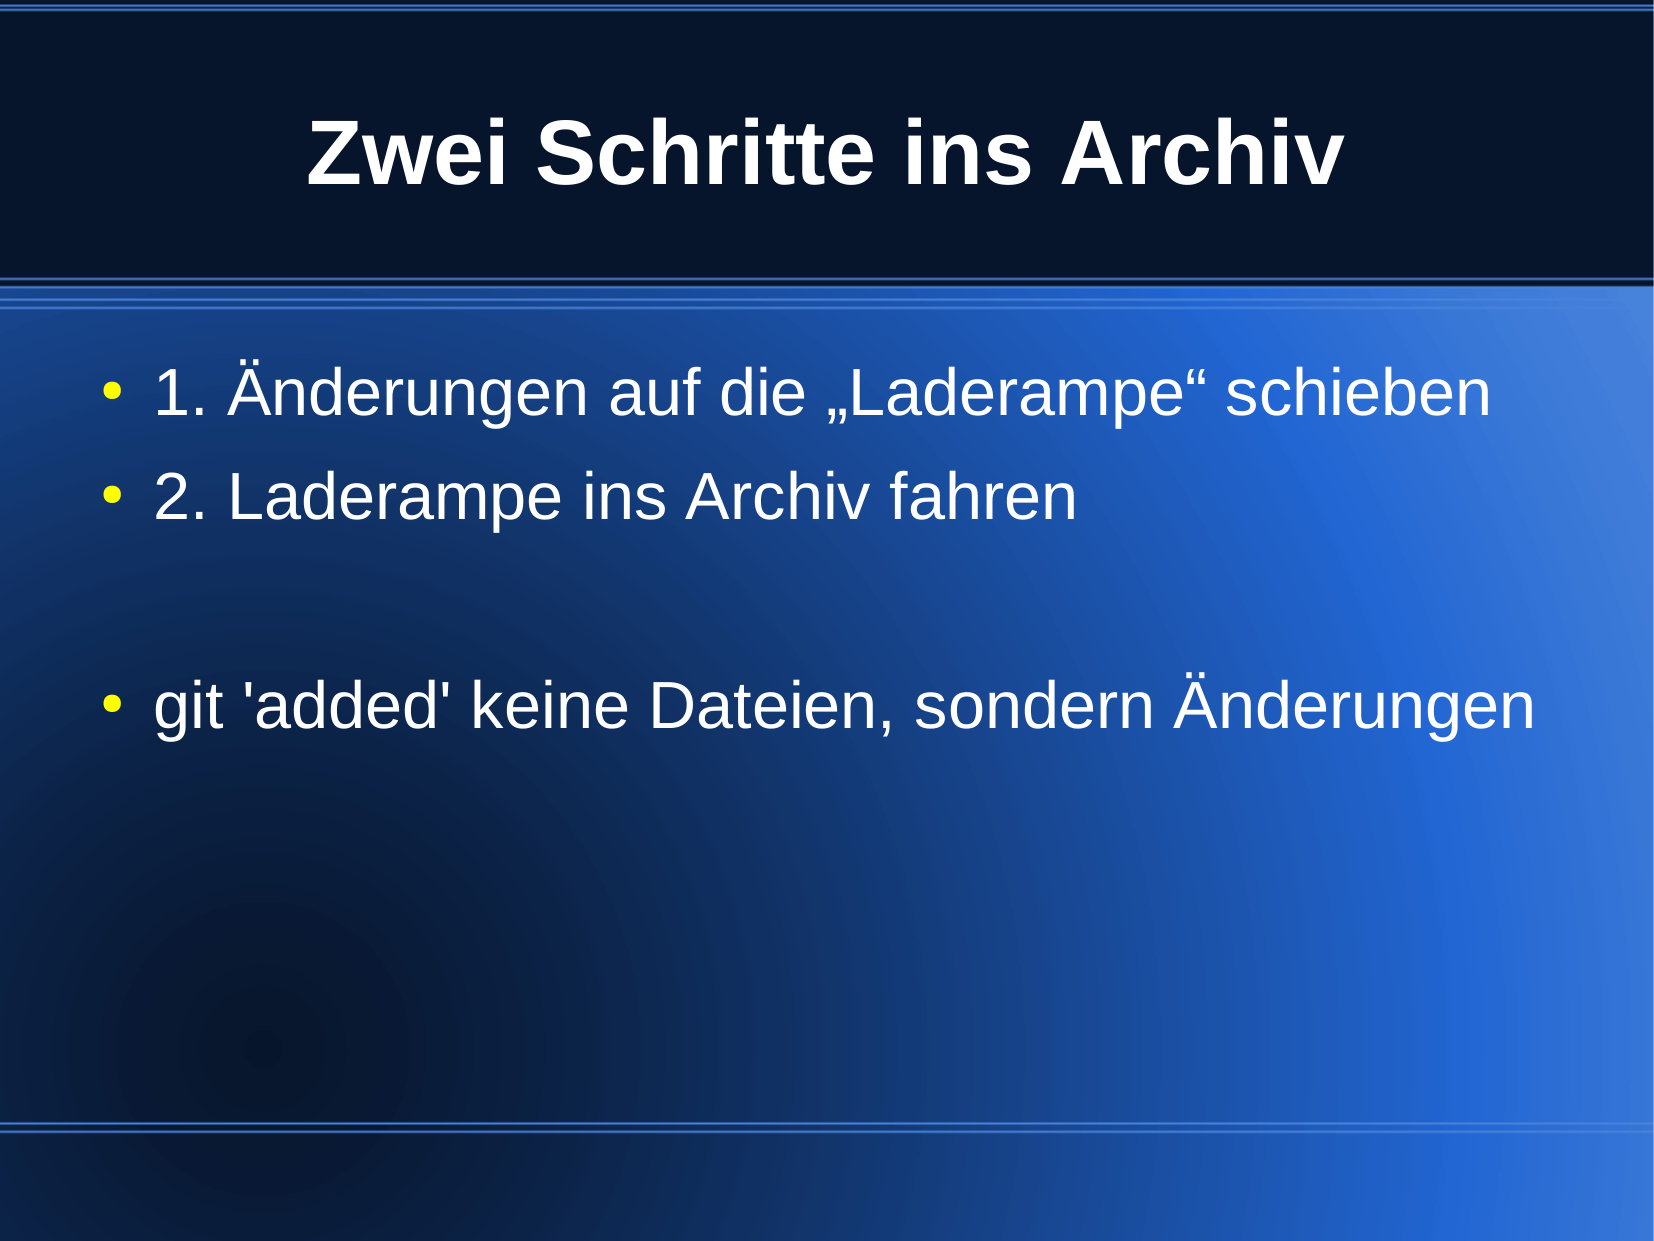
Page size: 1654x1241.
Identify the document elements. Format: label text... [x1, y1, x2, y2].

title Zwei Schritte ins Archiv [82, 49, 1571, 257]
picture [0, 0, 1654, 1241]
list 1. Änderungen auf die „Laderampe“ schieben 2. Laderampe ins Archiv fahren git 'added' keine Dateien, sondern Änderungen [82, 355, 1571, 1075]
